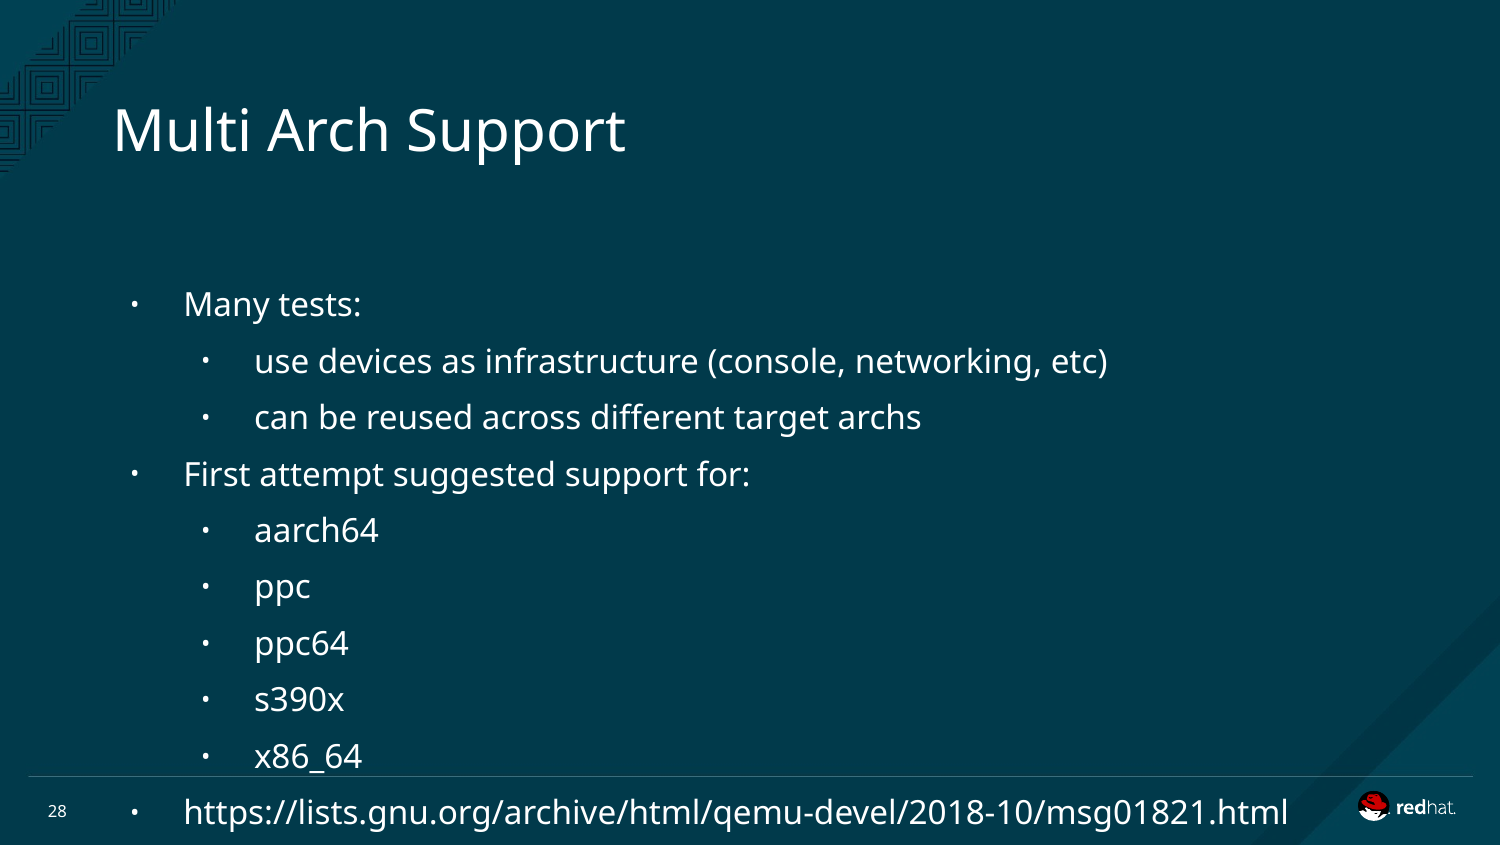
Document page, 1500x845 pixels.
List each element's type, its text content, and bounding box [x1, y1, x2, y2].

list Many tests: use devices as infrastructure (console, networking, etc) can be reused across different target archs First attempt suggested support for: aarch64 ppc ppc64 s390x x86_64 https://lists.gnu.org/archive/html/qemu-devel/2018-10/msg01821.html [112, 281, 1388, 772]
picture [99, 38, 103, 49]
title Multi Arch Support [112, 0, 1388, 169]
